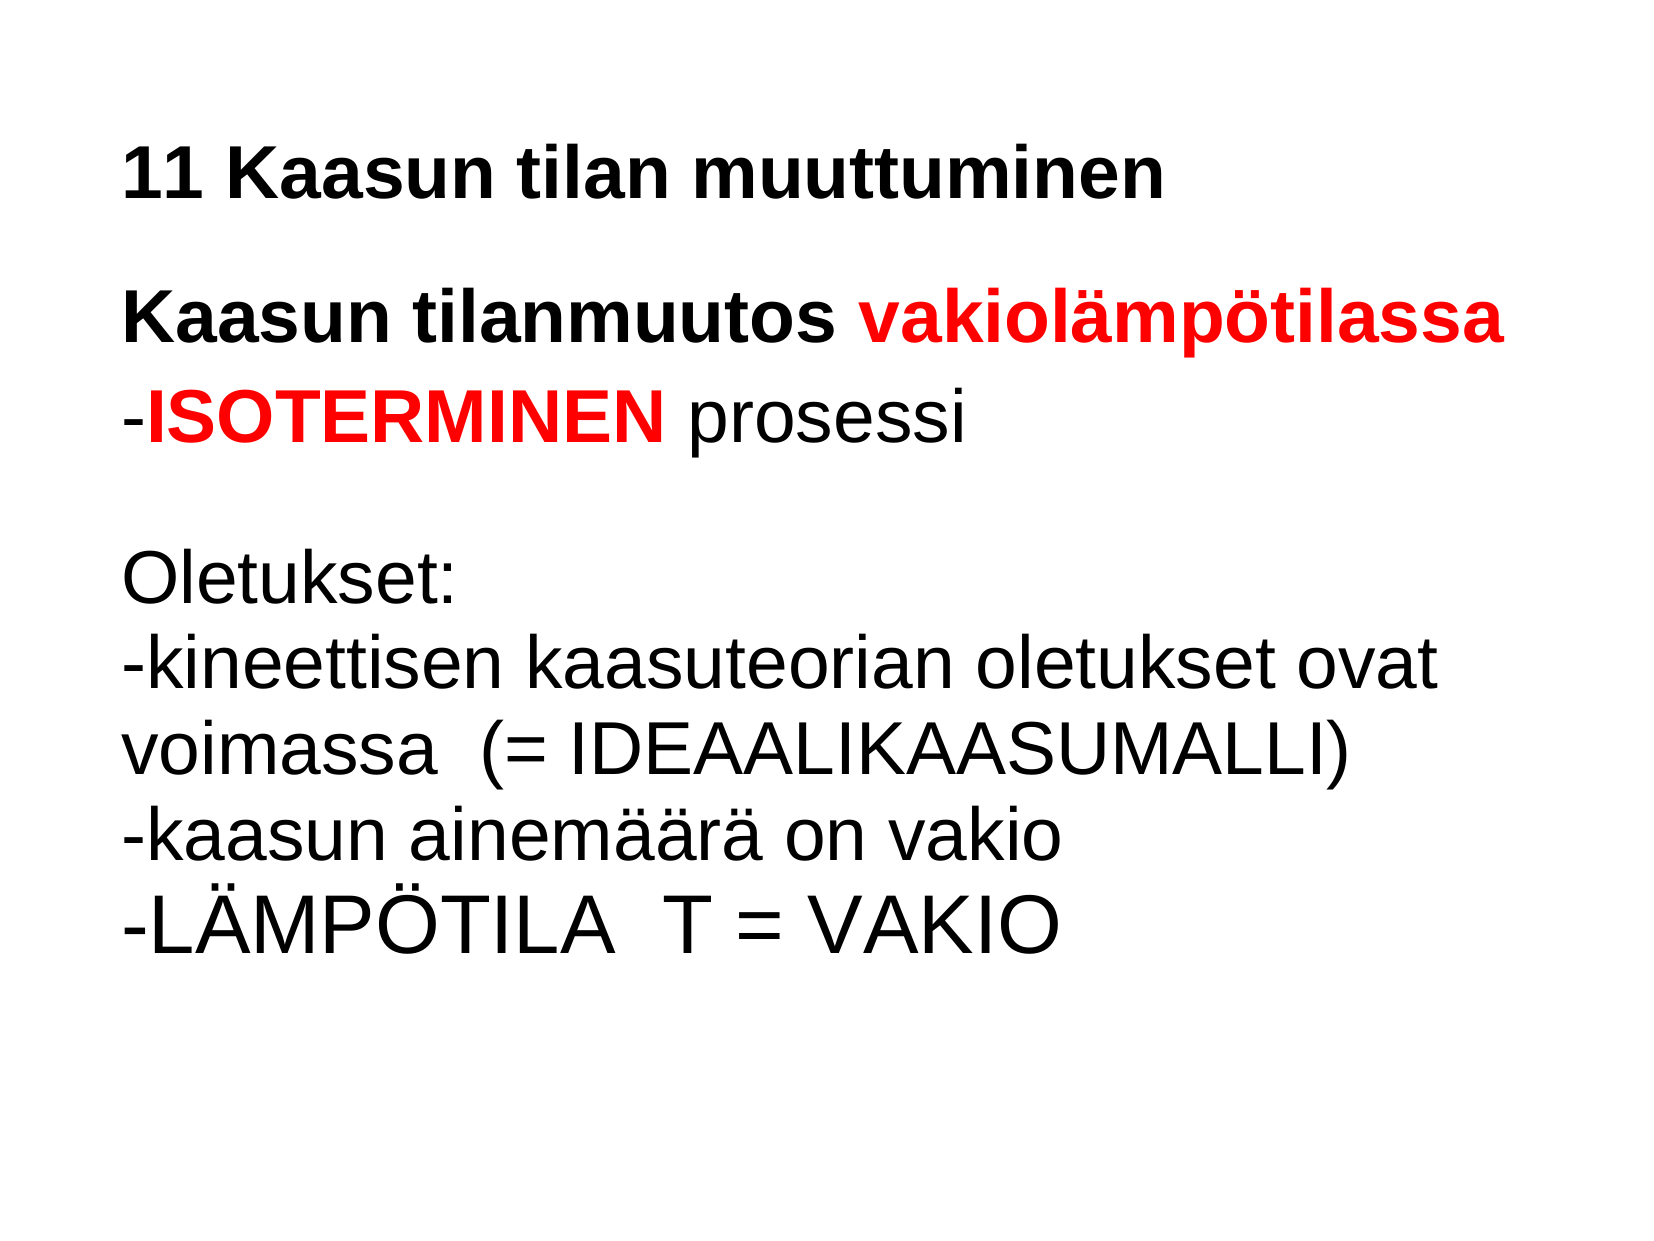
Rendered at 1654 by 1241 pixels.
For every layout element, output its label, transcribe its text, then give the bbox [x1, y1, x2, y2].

text_box 11 Kaasun tilan muuttuminen Kaasun tilanmuutos vakiolämpötilassa -ISOTERMINEN prosessi Oletukset: -kineettisen kaasuteorian oletukset ovat voimassa (= IDEAALIKAASUMALLI) -kaasun ainemäärä on vakio -LÄMPÖTILA T = VAKIO [106, 116, 1524, 934]
